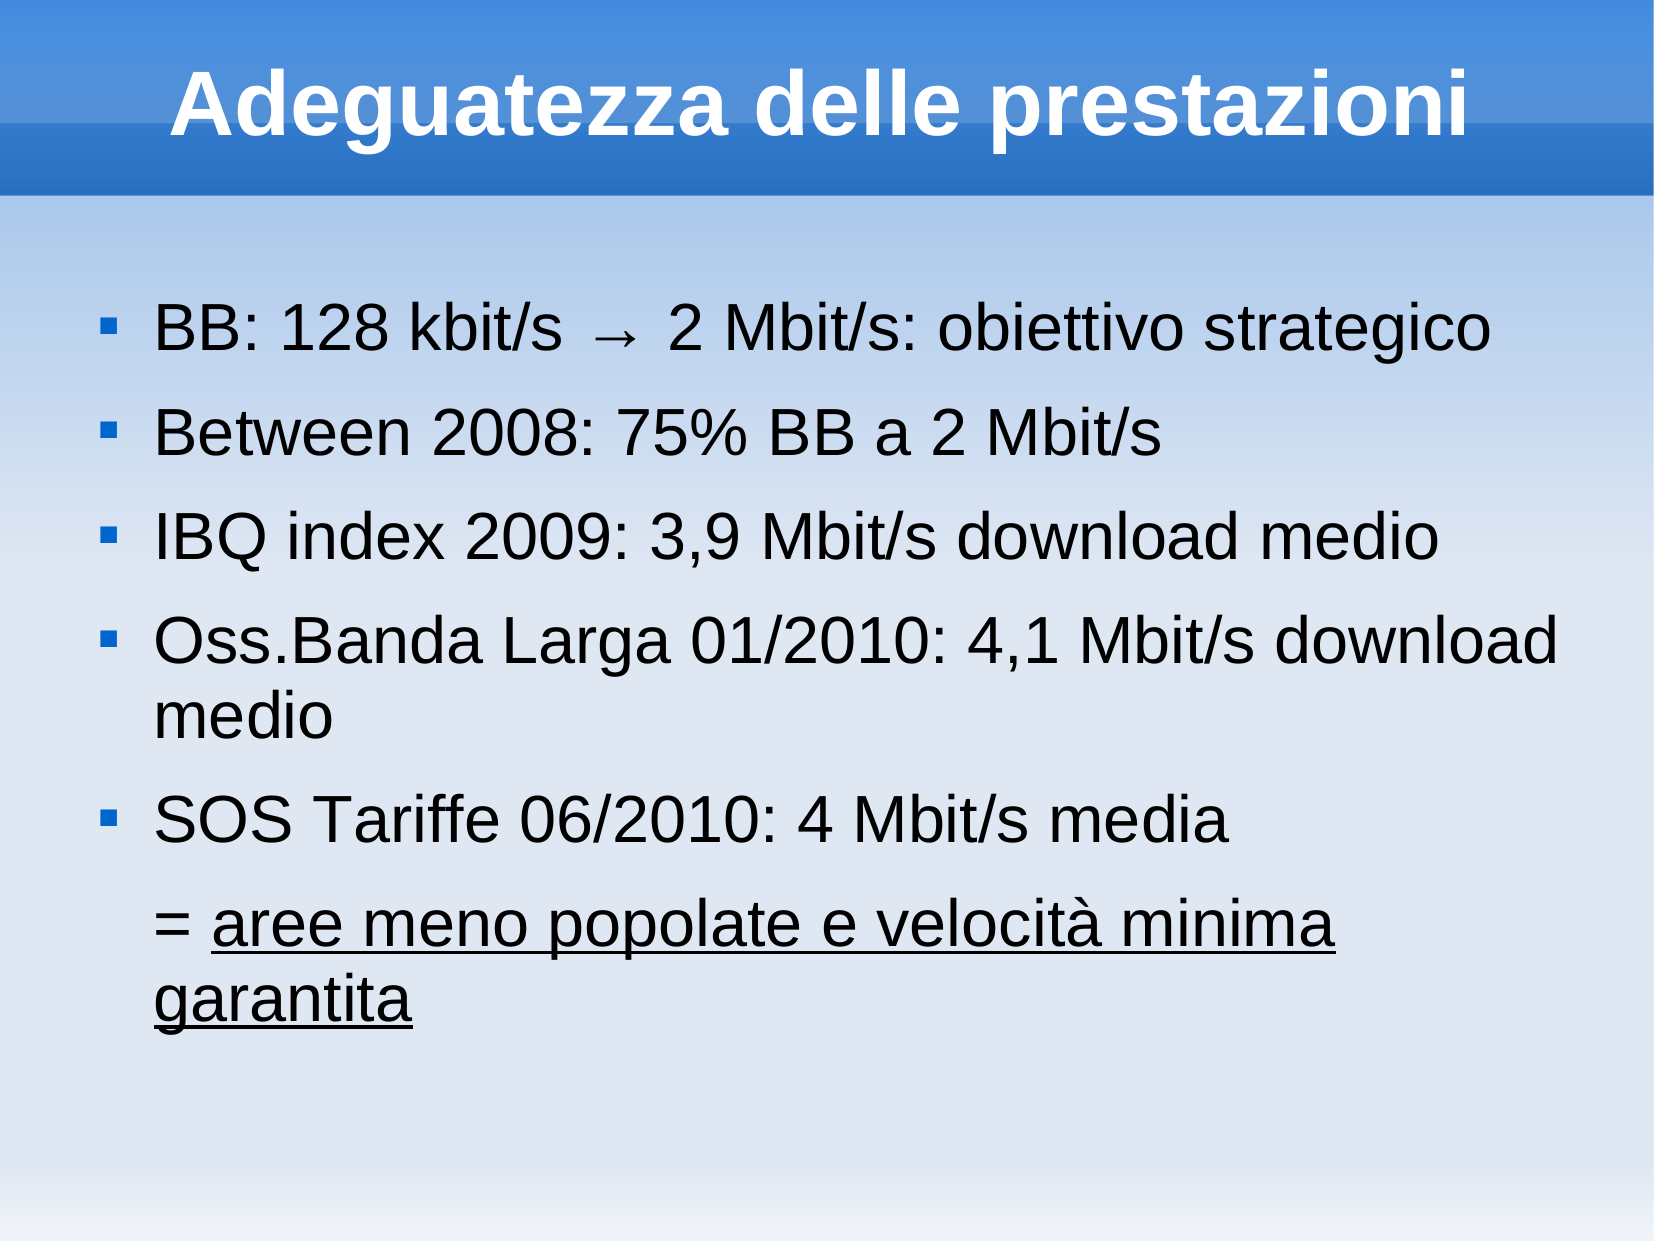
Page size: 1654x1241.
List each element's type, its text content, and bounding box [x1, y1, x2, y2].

picture [0, 0, 1654, 1241]
list BB: 128 kbit/s → 2 Mbit/s: obiettivo strategico Between 2008: 75% BB a 2 Mbit/s IBQ index 2009: 3,9 Mbit/s download medio Oss.Banda Larga 01/2010: 4,1 Mbit/s download medio SOS Tariffe 06/2010: 4 Mbit/s media = aree meno popolate e velocità minima garantita [82, 290, 1571, 1141]
title Adeguatezza delle prestazioni [76, 7, 1565, 200]
